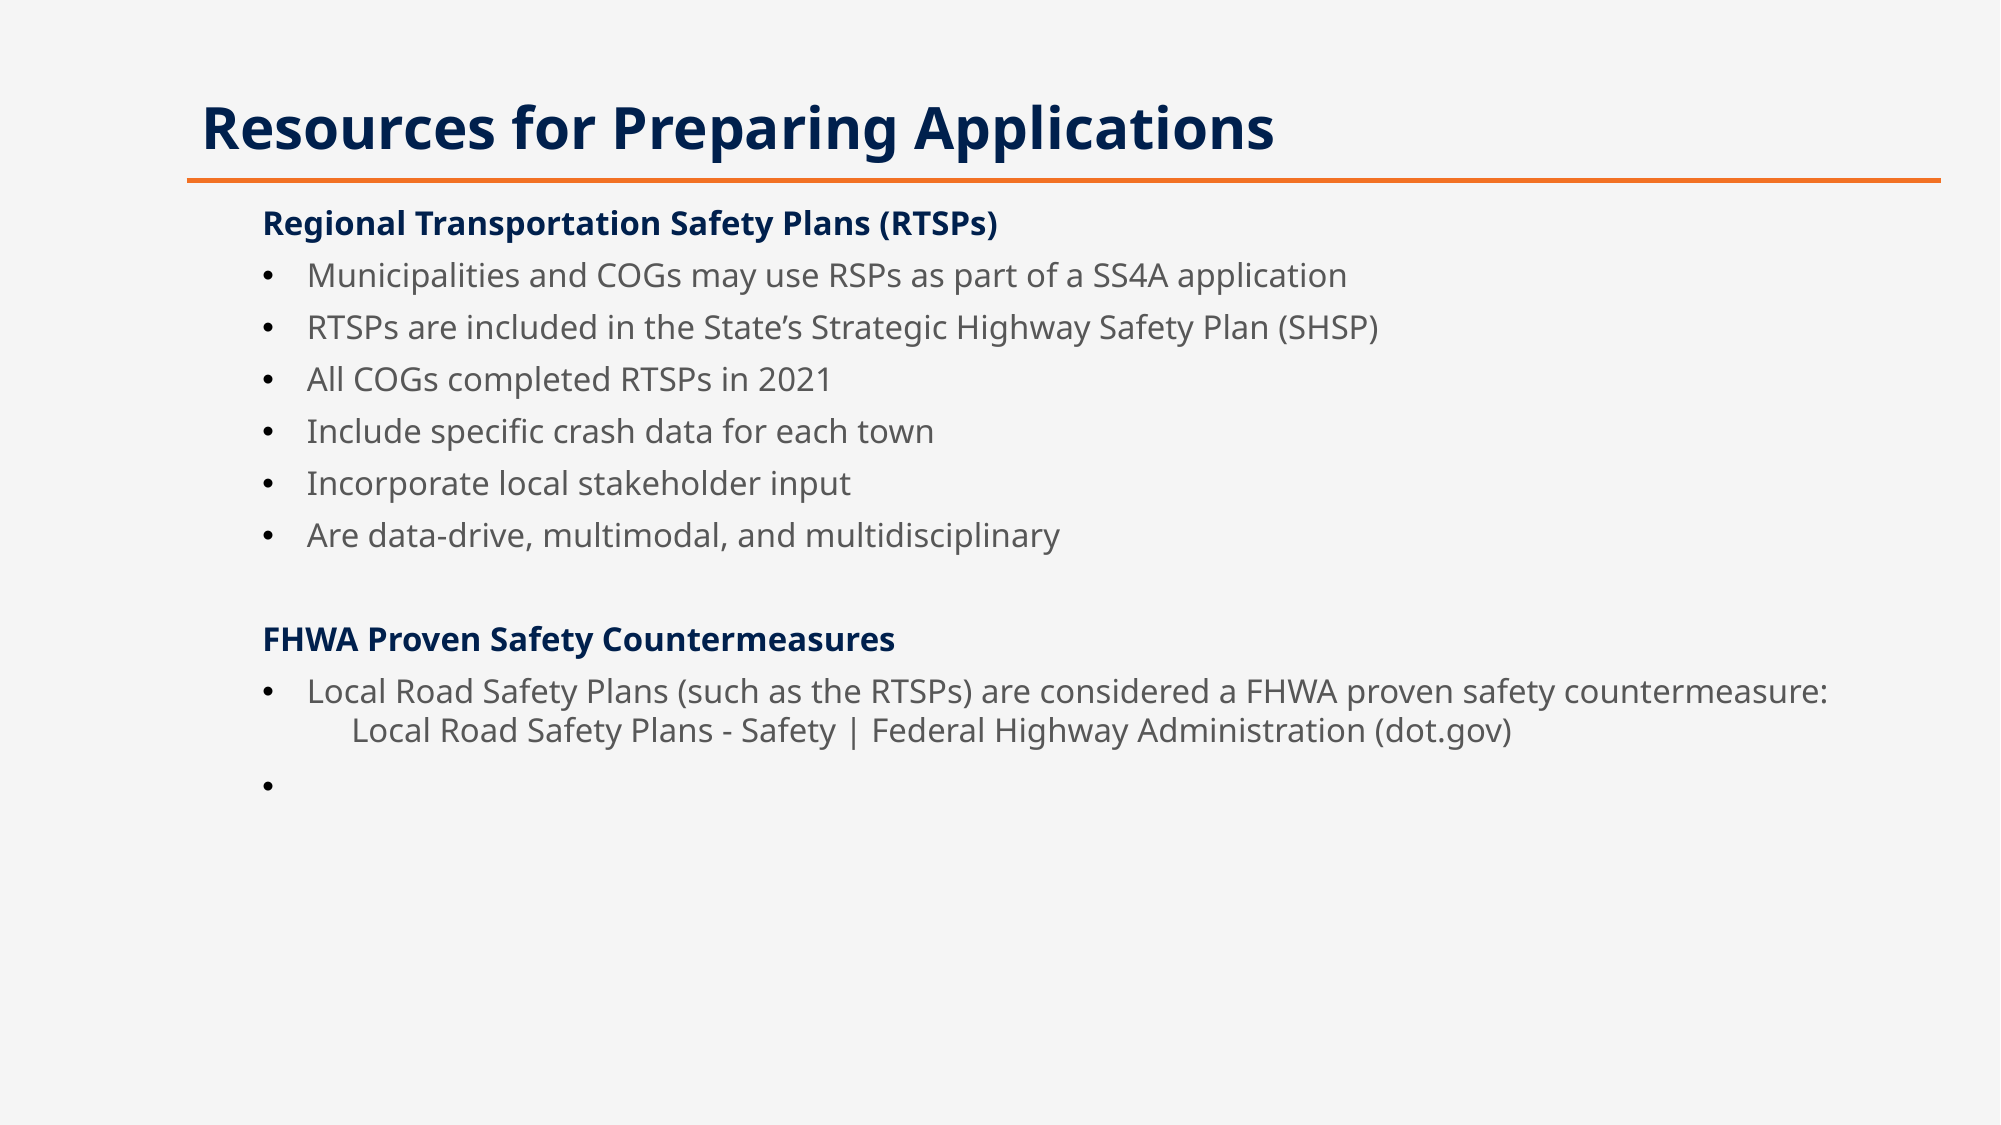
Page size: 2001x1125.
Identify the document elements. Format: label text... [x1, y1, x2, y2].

list Regional Transportation Safety Plans (RTSPs) Municipalities and COGs may use RSPs as part of a SS4A application RTSPs are included in the State’s Strategic Highway Safety Plan (SHSP) All COGs completed RTSPs in 2021 Include specific crash data for each town Incorporate local stakeholder input Are data-drive, multimodal, and multidisciplinary FHWA Proven Safety Countermeasures Local Road Safety Plans (such as the RTSPs) are considered a FHWA proven safety countermeasure: Local Road Safety Plans - Safety | Federal Highway Administration (dot.gov) [247, 199, 1901, 760]
title Resources for Preparing Applications [186, 73, 2000, 179]
